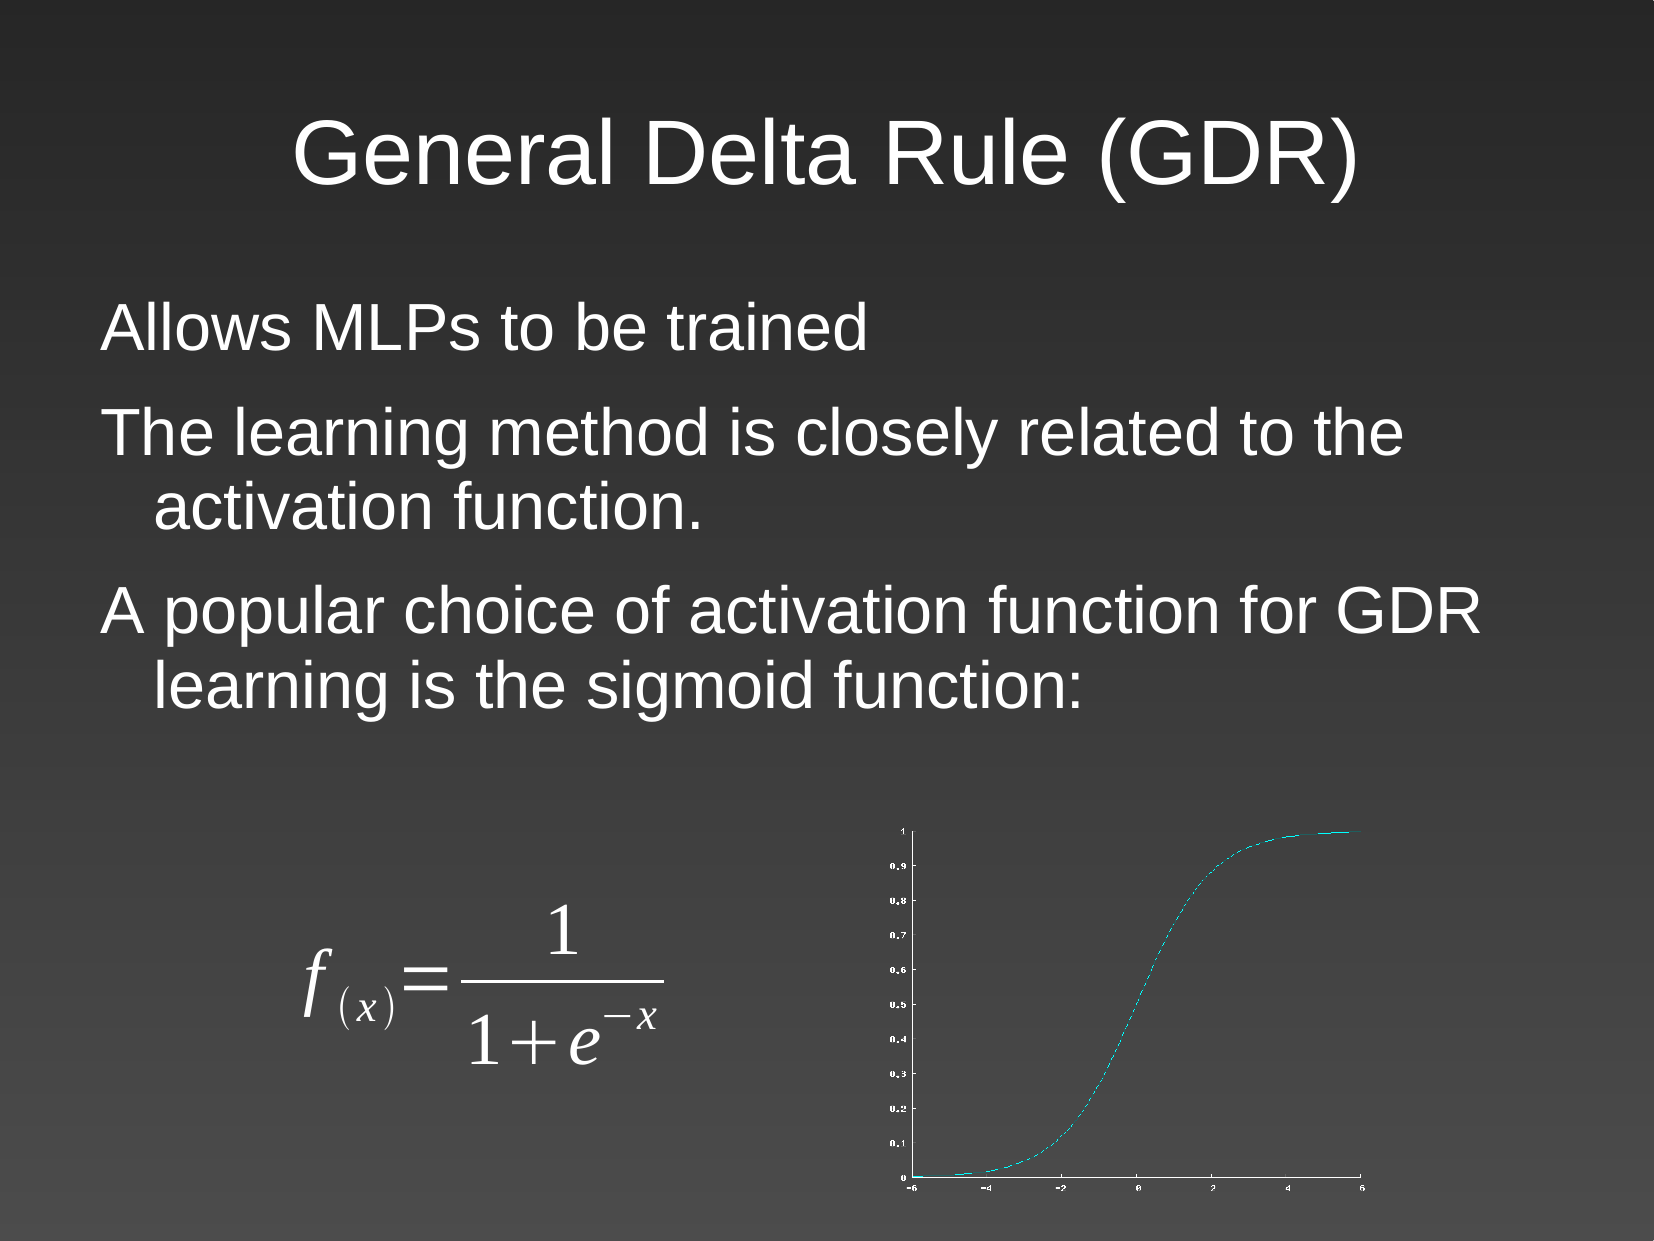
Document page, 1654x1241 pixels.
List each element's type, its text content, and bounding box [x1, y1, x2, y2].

picture [874, 820, 1376, 1198]
chart [281, 885, 674, 1087]
list Allows MLPs to be trained The learning method is closely related to the activation function. A popular choice of activation function for GDR learning is the sigmoid function: [82, 290, 1571, 768]
title General Delta Rule (GDR) [82, 49, 1571, 257]
